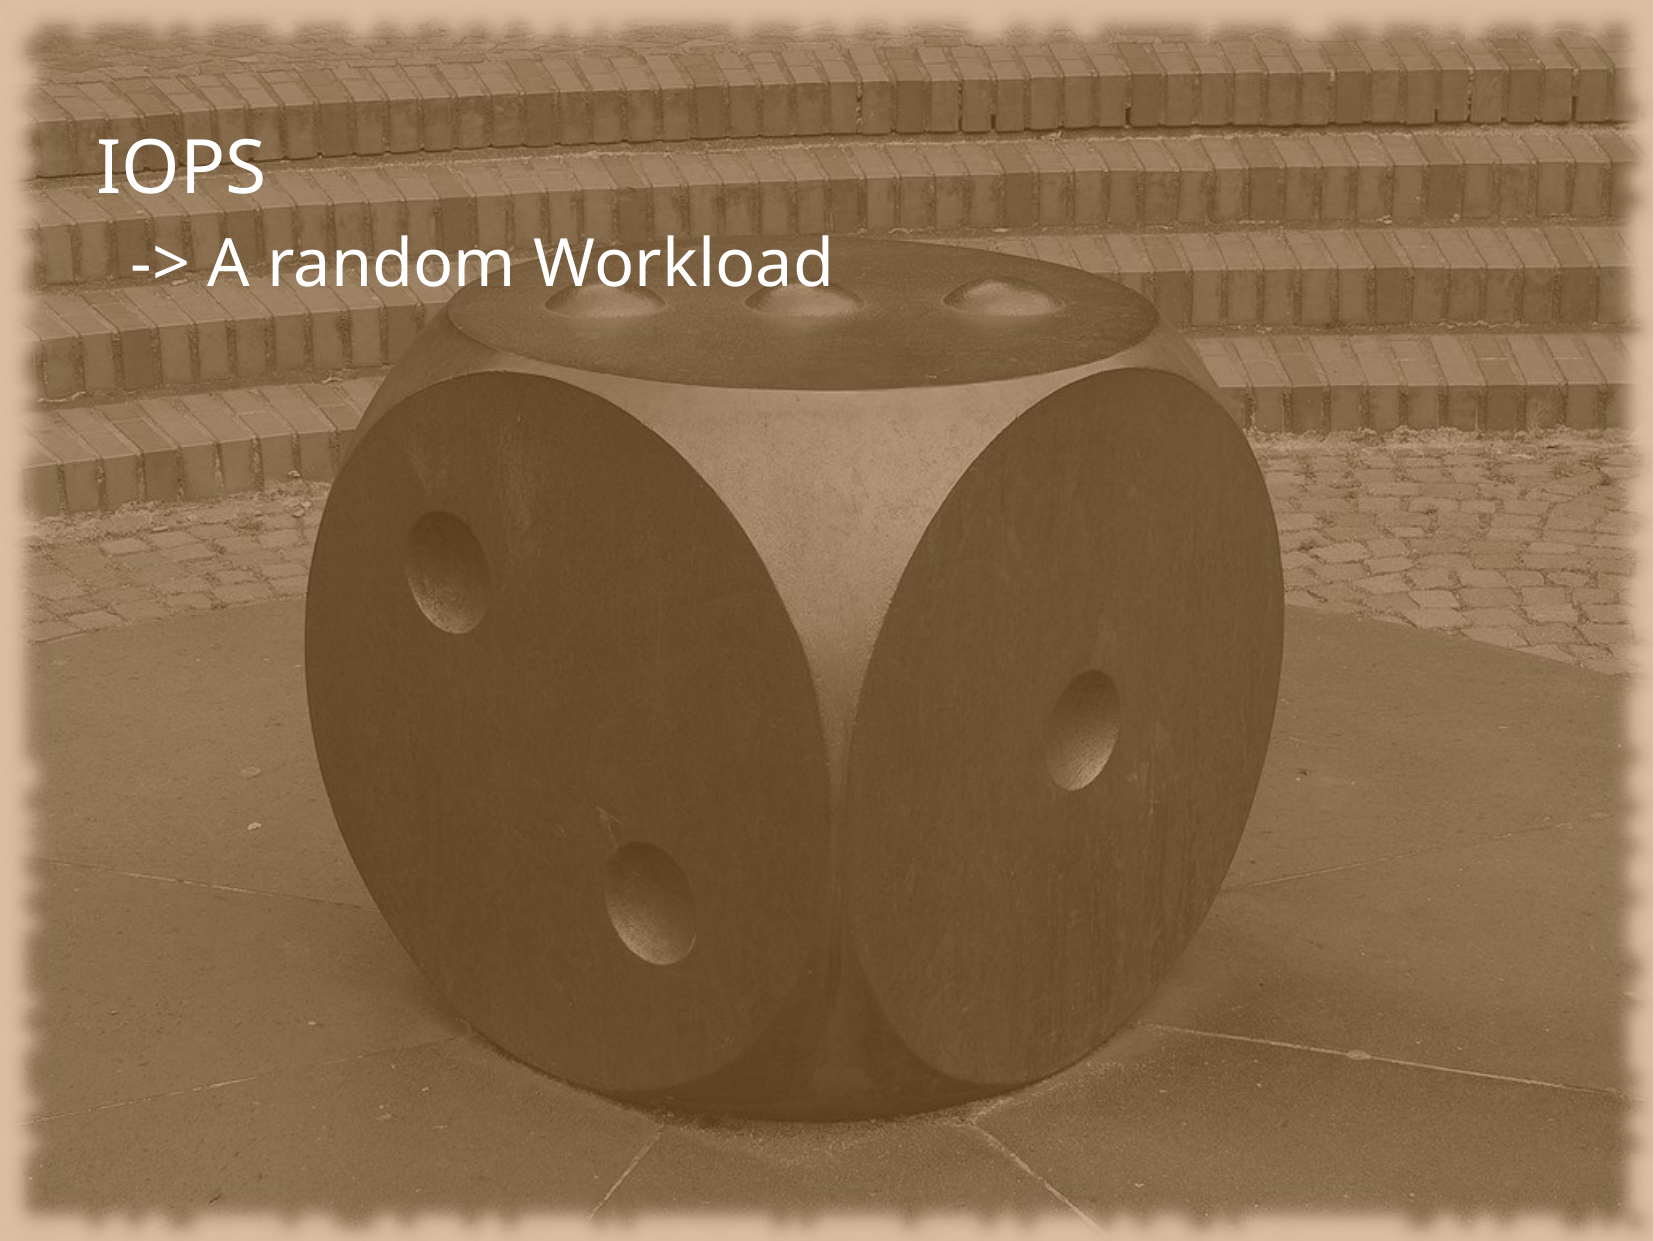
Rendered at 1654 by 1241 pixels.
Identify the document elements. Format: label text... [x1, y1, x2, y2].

text_box IOPS -> A random Workload [81, 105, 1201, 366]
picture [0, 0, 1654, 1241]
